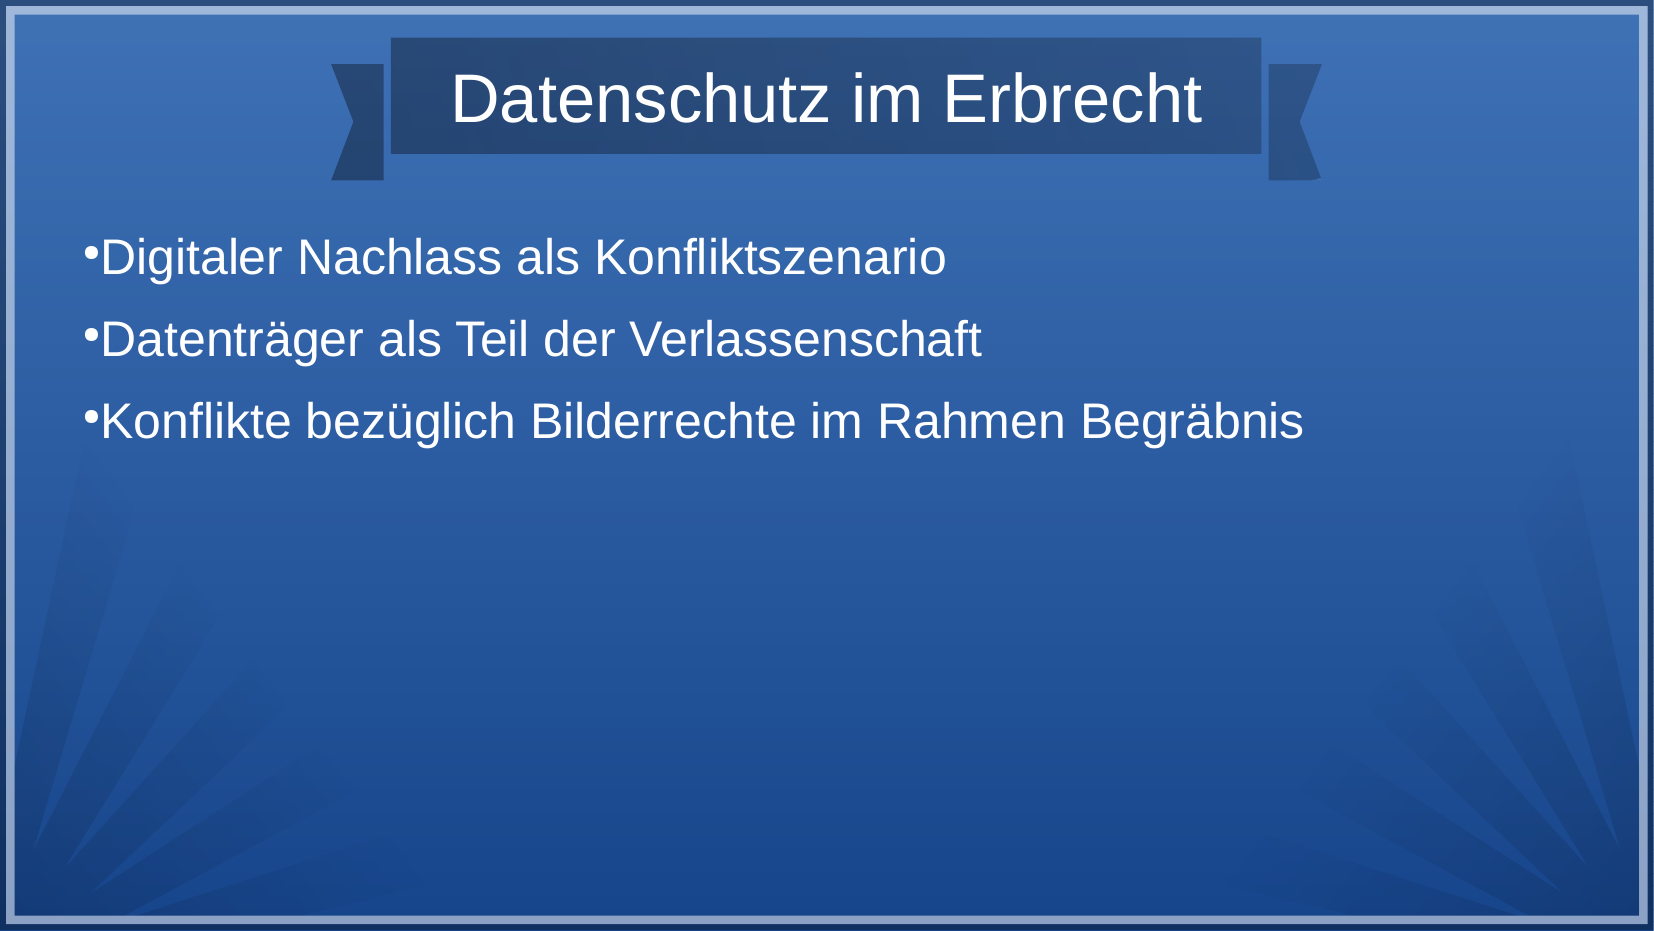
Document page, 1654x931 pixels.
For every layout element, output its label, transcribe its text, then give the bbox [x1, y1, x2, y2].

title Datenschutz im Erbrecht [389, 35, 1264, 154]
list Digitaler Nachlass als Konfliktszenario Datenträger als Teil der Verlassenschaft Konflikte bezüglich Bilderrechte im Rahmen Begräbnis [82, 224, 1571, 848]
